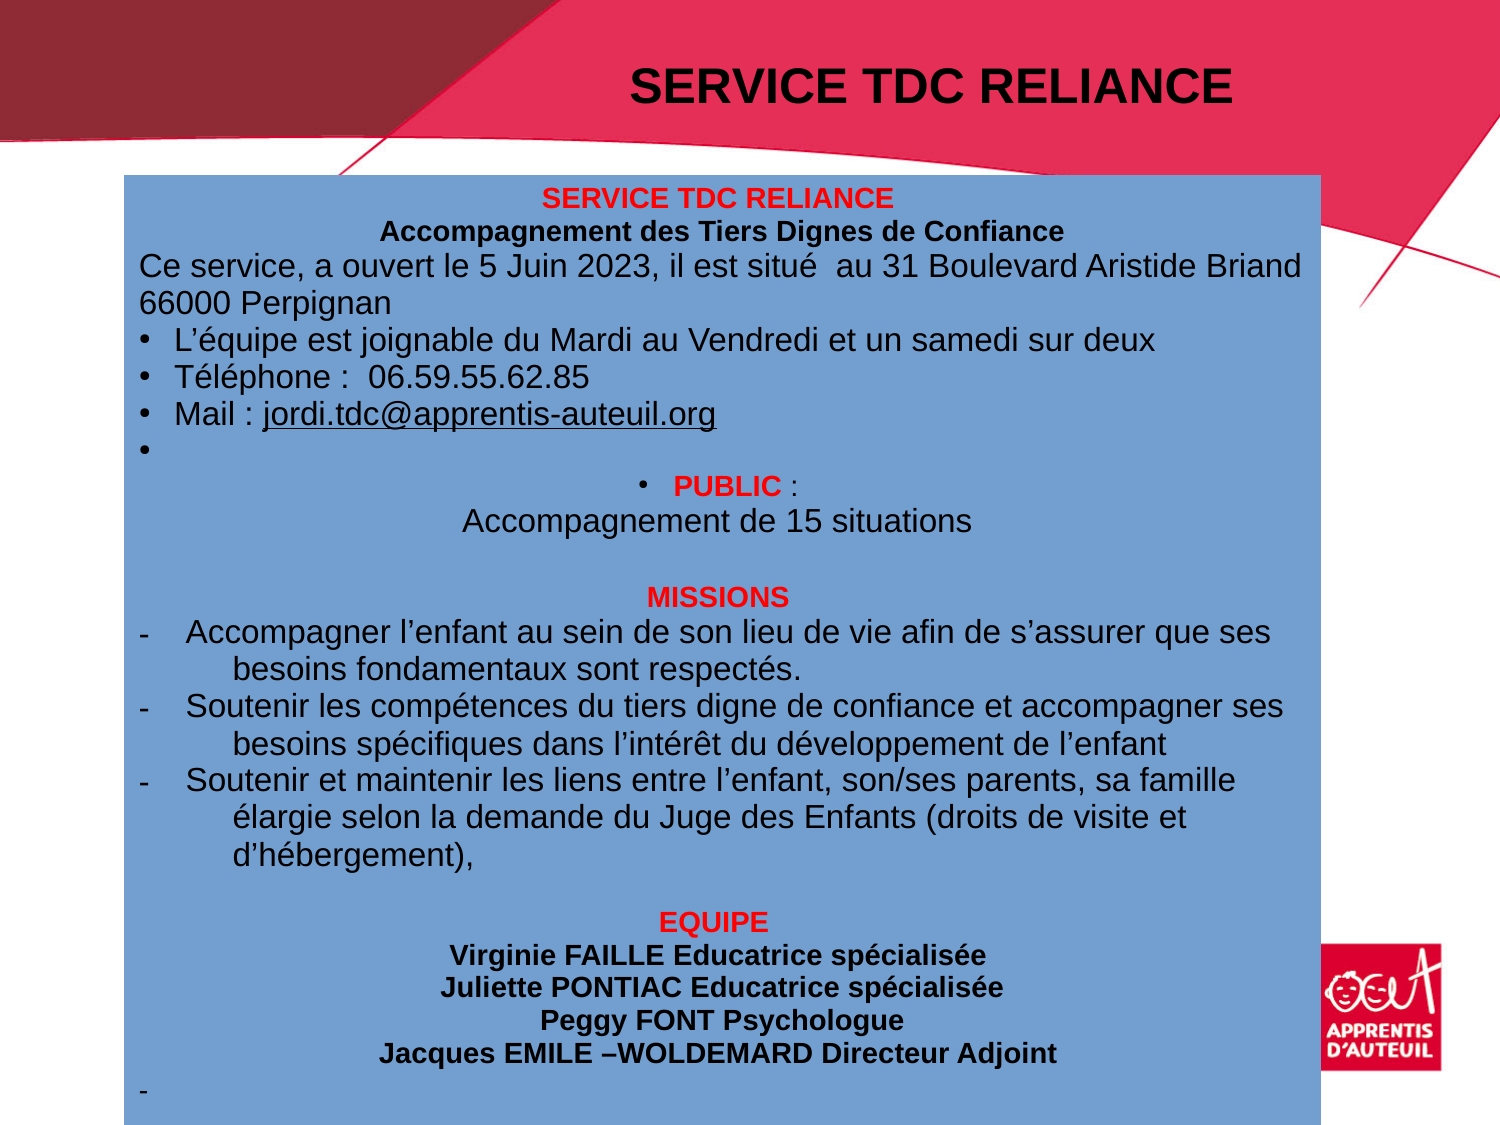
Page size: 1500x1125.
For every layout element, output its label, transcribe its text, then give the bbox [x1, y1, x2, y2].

table_header SERVICE TDC RELIANCE Accompagnement des Tiers Dignes de Confiance Ce service, a ouvert le 5 Juin 2023, il est situé au 31 Boulevard Aristide Briand 66000 Perpignan L’équipe est joignable du Mardi au Vendredi et un samedi sur deux Téléphone : 06.59.55.62.85 Mail : jordi.tdc@apprentis-auteuil.org PUBLIC : Accompagnement de 15 situations [124, 175, 1321, 574]
table_cell MISSIONS Accompagner l’enfant au sein de son lieu de vie afin de s’assurer que ses besoins fondamentaux sont respectés. Soutenir les compétences du tiers digne de confiance et accompagner ses besoins spécifiques dans l’intérêt du développement de l’enfant Soutenir et maintenir les liens entre l’enfant, son/ses parents, sa famille élargie selon la demande du Juge des Enfants (droits de visite et d’hébergement), EQUIPE Virginie FAILLE Educatrice spécialisée Juliette PONTIAC Educatrice spécialisée Peggy FONT Psychologue Jacques EMILE –WOLDEMARD Directeur Adjoint [124, 574, 1321, 1125]
text_box SERVICE TDC RELIANCE [445, 46, 1418, 122]
